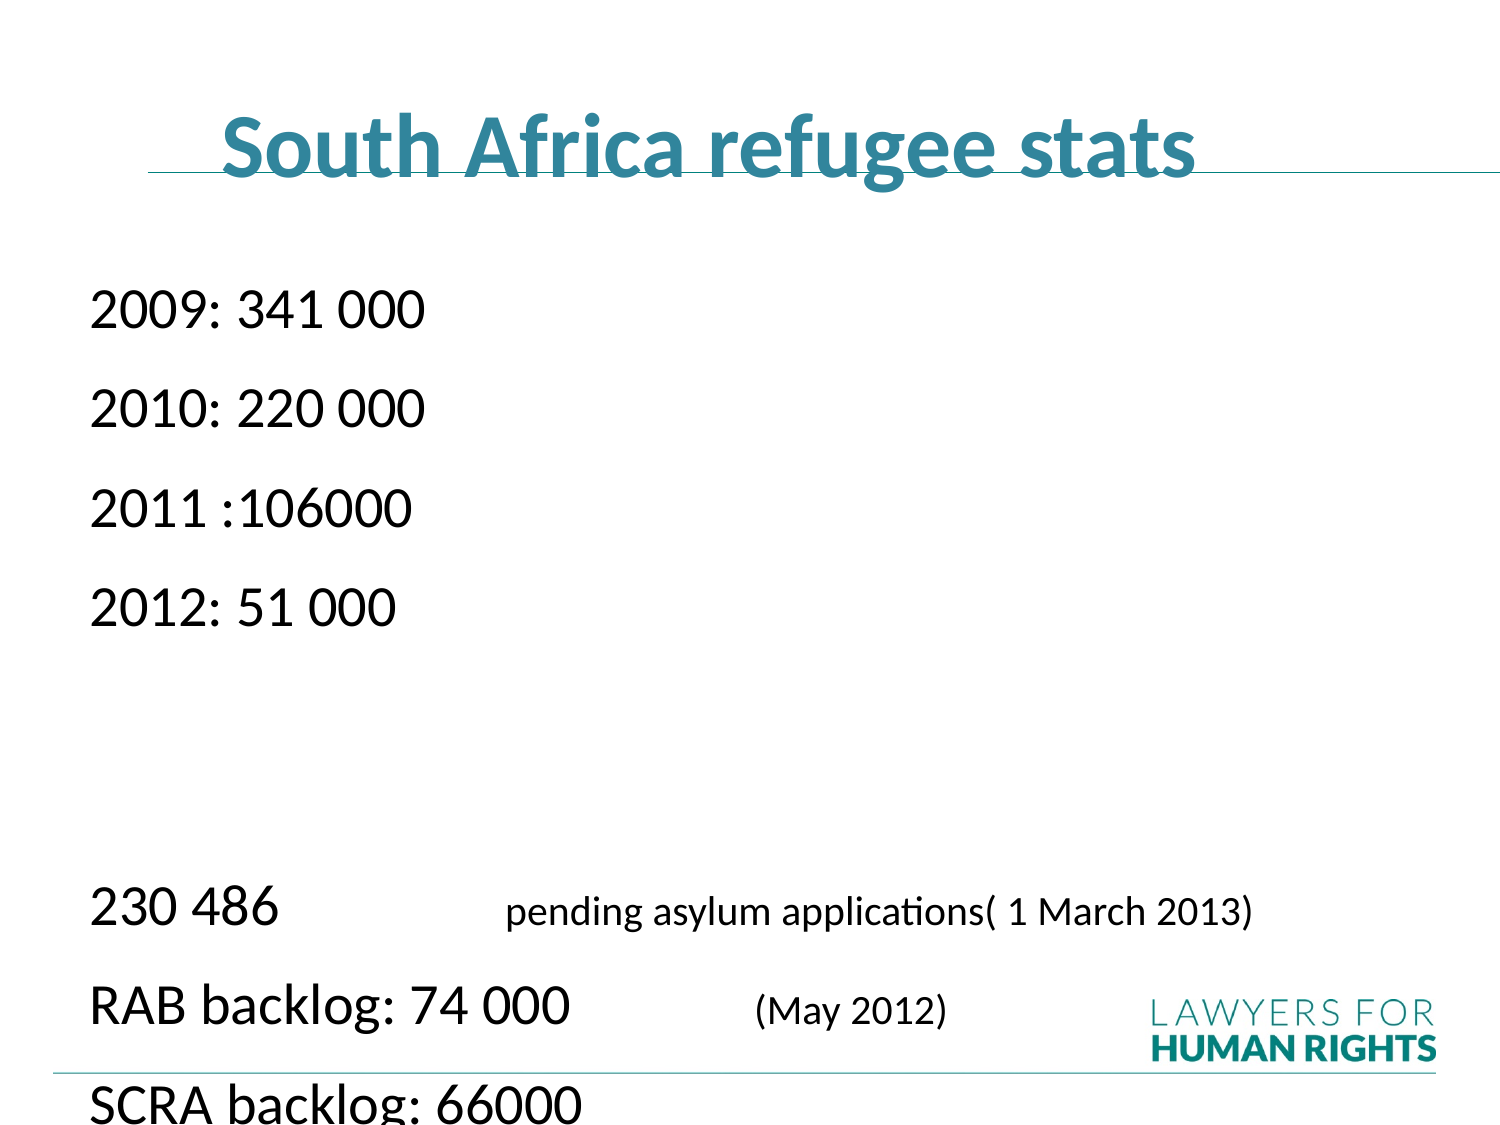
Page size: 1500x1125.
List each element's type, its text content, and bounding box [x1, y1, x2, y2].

list 2009: 341 000 2010: 220 000 2011 :106000 2012: 51 000 230 486 pending asylum applications( 1 March 2013) RAB backlog: 74 000 (May 2012) SCRA backlog: 66000 [75, 262, 1425, 1035]
title South Africa refugee stats [123, 78, 1296, 197]
picture [53, 999, 1436, 1074]
